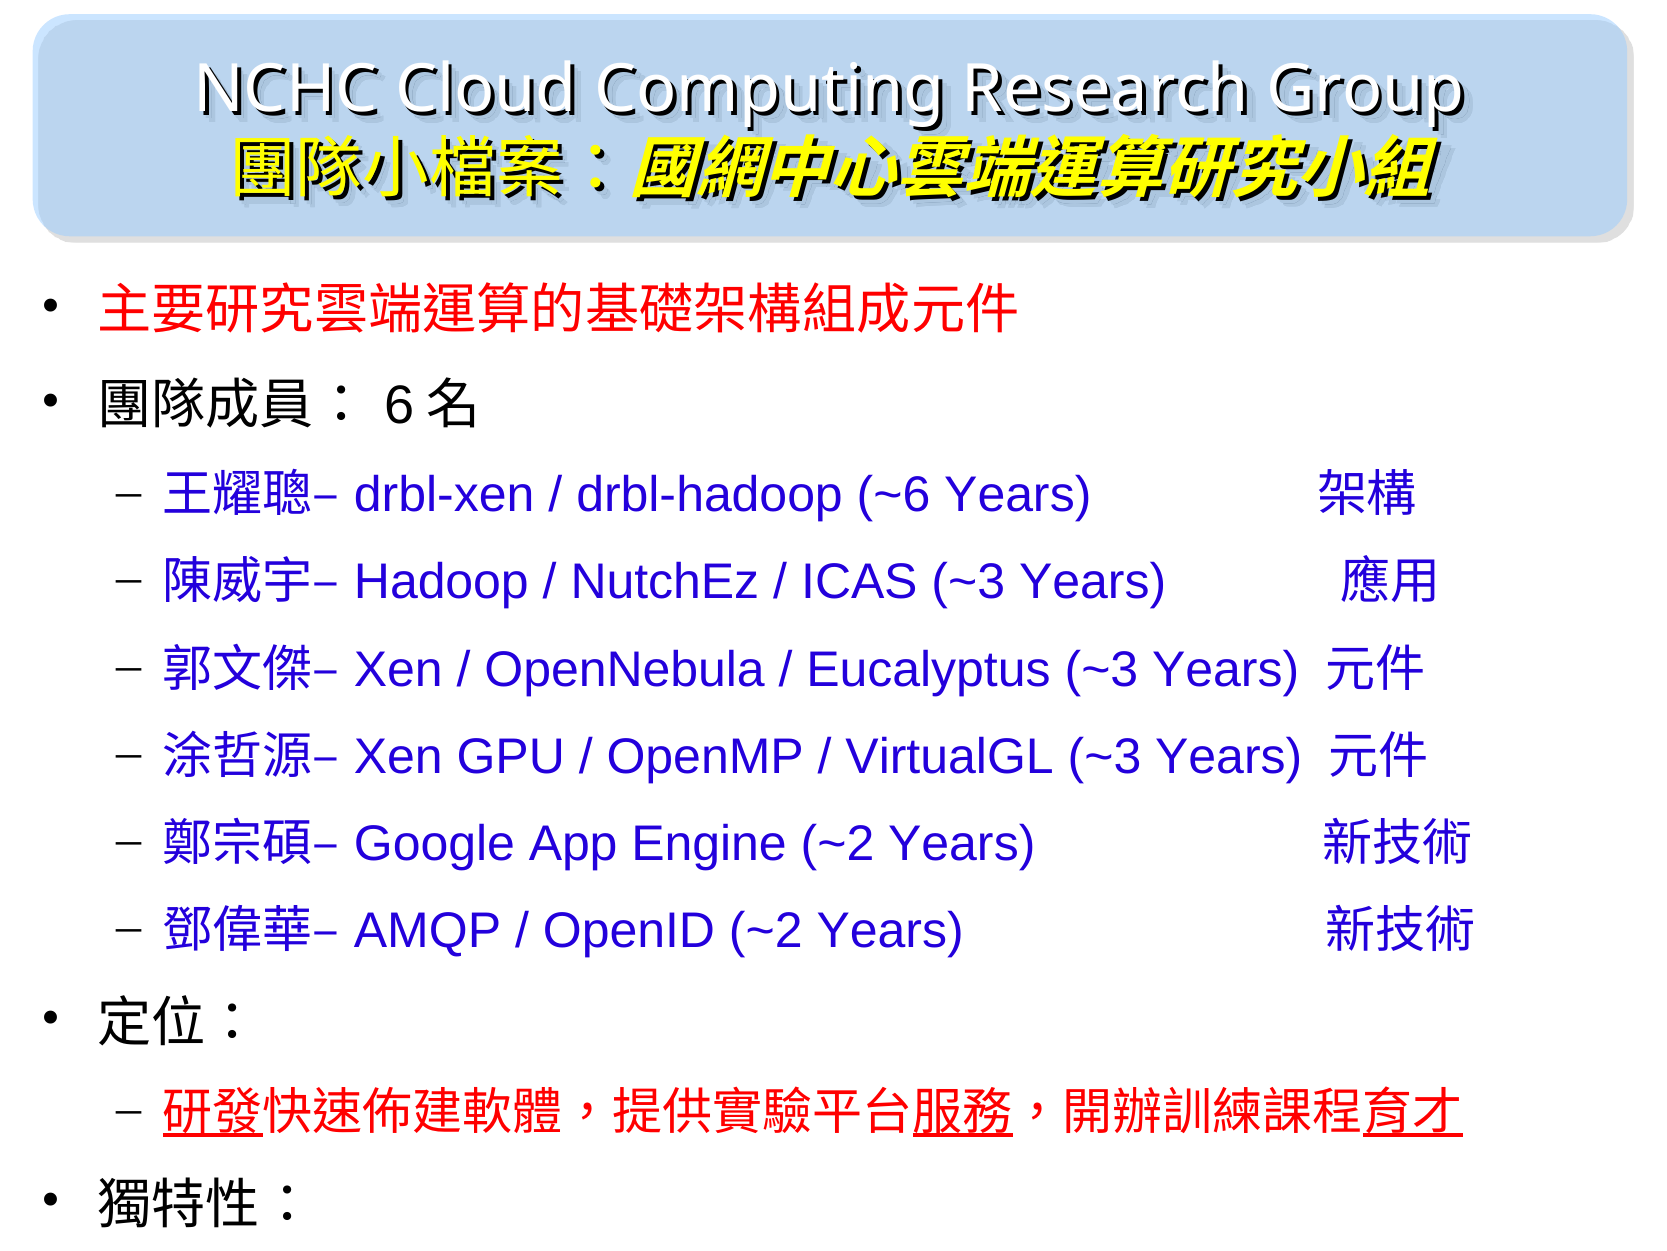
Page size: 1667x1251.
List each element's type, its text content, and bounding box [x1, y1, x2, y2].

text_box NCHC Cloud Computing Research Group 團隊小檔案：國網中心雲端運算研究小組 [32, 14, 1628, 237]
list 主要研究雲端運算的基礎架構組成元件 團隊成員：6名 王耀聰–drbl-xen / drbl-hadoop (~6 Years) 架構 陳威宇–Hadoop / NutchEz / ICAS (~3 Years) 應用 郭文傑–Xen / OpenNebula / Eucalyptus (~3 Years) 元件 涂哲源–Xen GPU / OpenMP / VirtualGL (~3 Years) 元件 鄭宗碩–Google App Engine (~2 Years) 新技術 鄧偉華–AMQP / OpenID (~2 Years) 新技術 定位： 研發快速佈建軟體，提供實驗平台服務，開辦訓練課程育才 獨特性： 基於企鵝龍(DRBL)，可快速佈署雲端運算的叢集環境 [40, 265, 1625, 1217]
